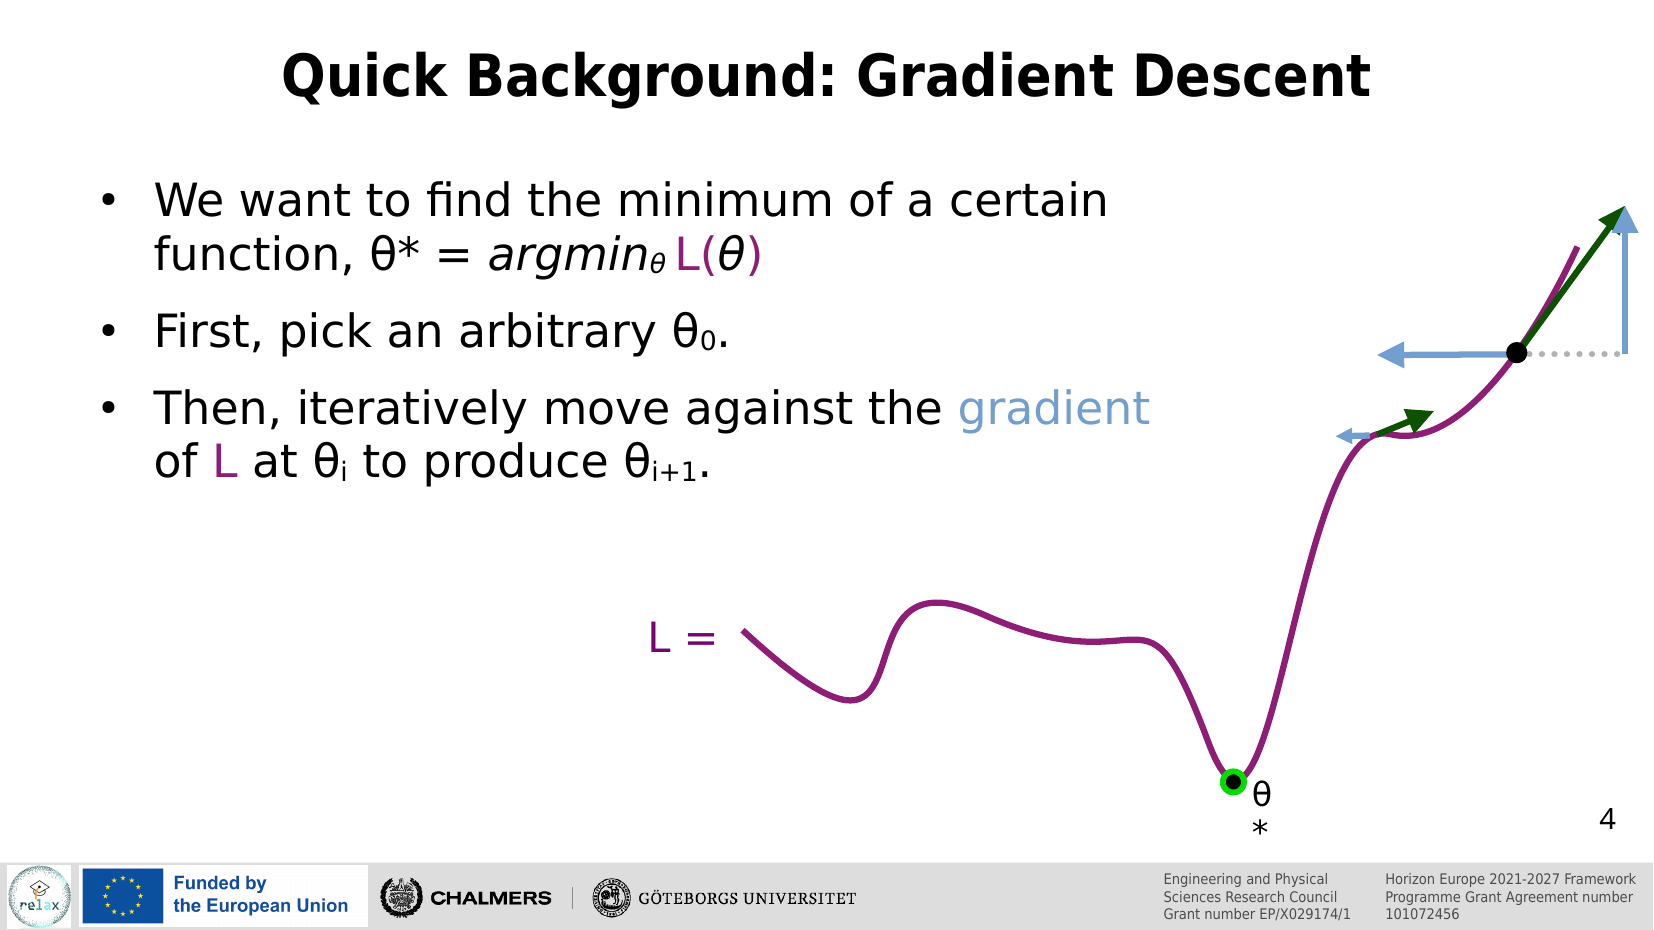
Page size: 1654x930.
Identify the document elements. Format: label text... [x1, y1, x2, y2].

list We want to find the minimum of a certain function, θ* = argminθ L(θ) First, pick an arbitrary θ0. Then, iteratively move against the gradient of L at θi to produce θi+1. [82, 174, 1195, 714]
picture [79, 856, 876, 930]
text_box [1506, 342, 1528, 364]
text_box θ* [1237, 767, 1304, 826]
text_box L = [632, 606, 747, 670]
title Quick Background: Gradient Descent [82, 19, 1571, 133]
text_box [1222, 771, 1244, 793]
picture [7, 865, 71, 929]
